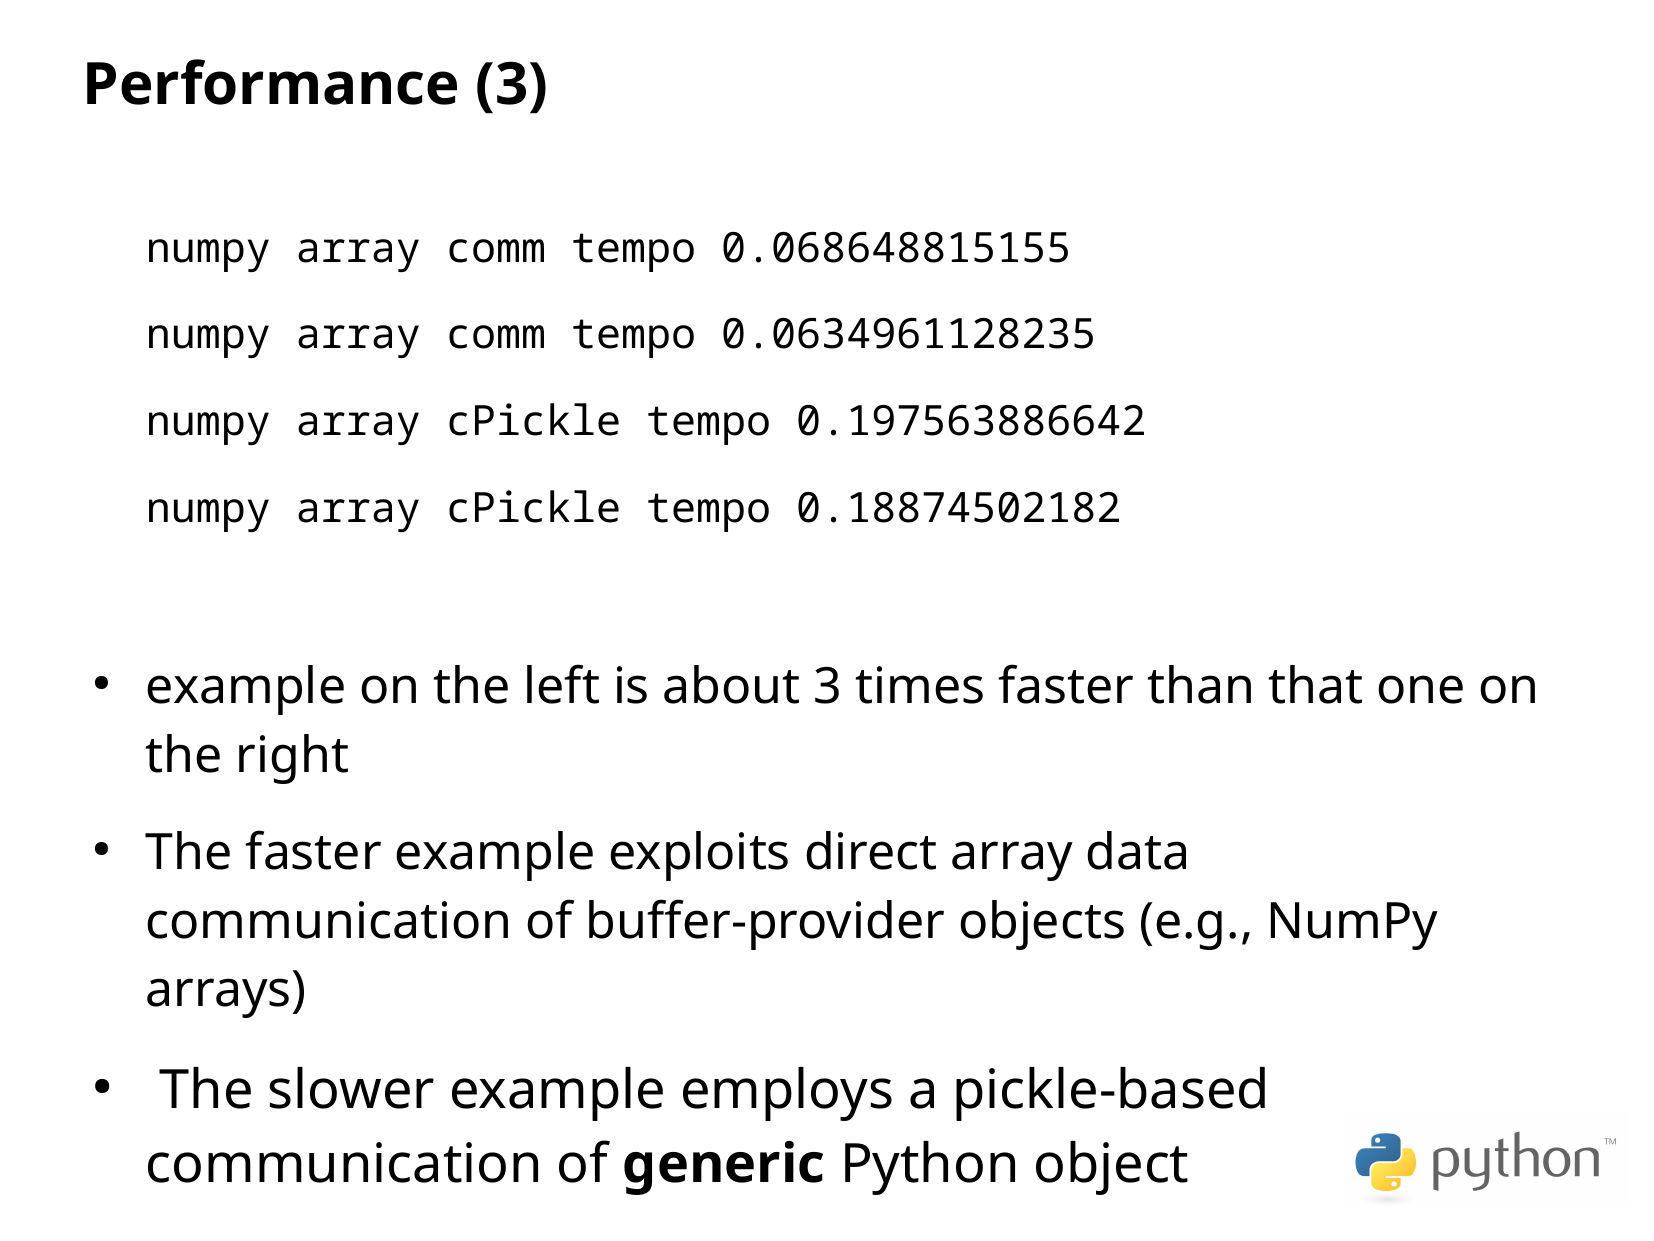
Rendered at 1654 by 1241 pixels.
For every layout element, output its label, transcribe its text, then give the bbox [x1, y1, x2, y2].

list numpy array comm tempo 0.068648815155 numpy array comm tempo 0.0634961128235 numpy array cPickle tempo 0.197563886642 numpy array cPickle tempo 0.18874502182 example on the left is about 3 times faster than that one on the right The faster example exploits direct array data communication of buffer-provider objects (e.g., NumPy arrays) The slower example employs a pickle-based communication of generic Python object [75, 217, 1564, 1163]
title Performance (3) [82, 0, 1571, 179]
picture [1343, 1112, 1630, 1207]
